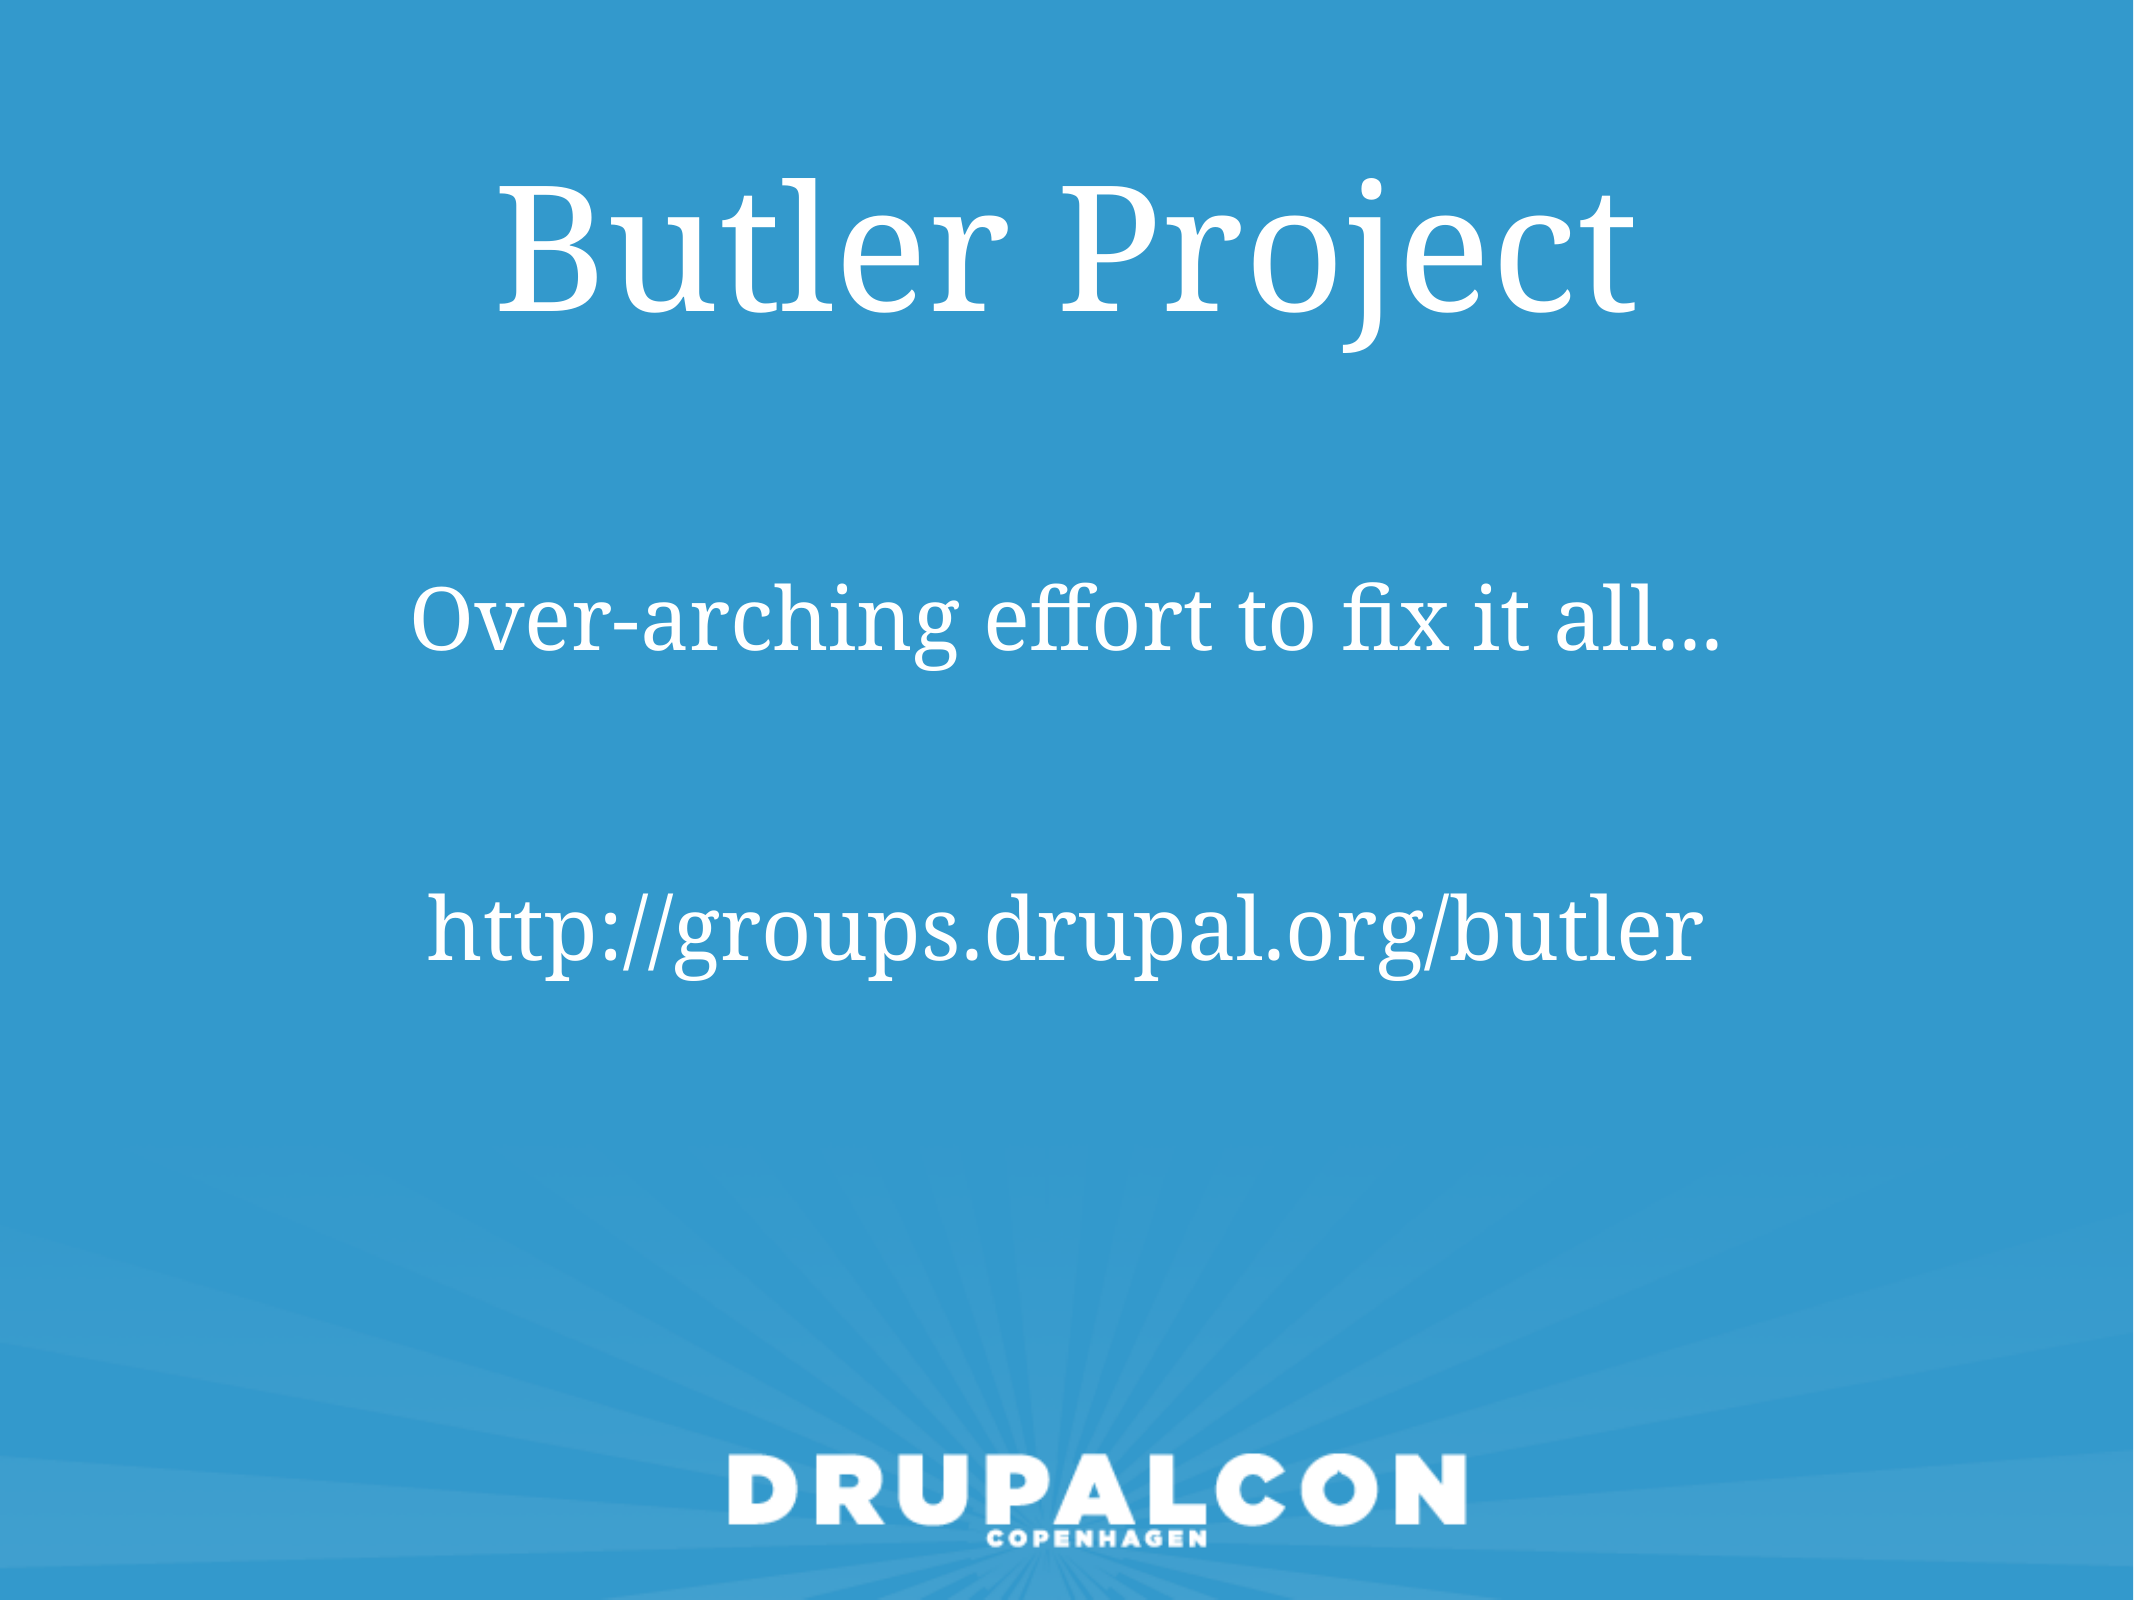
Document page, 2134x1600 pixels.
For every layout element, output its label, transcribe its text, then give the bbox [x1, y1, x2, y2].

picture [0, 0, 2134, 1600]
title Butler Project [208, 22, 1925, 241]
subtitle Over-arching effort to fix it all... http://groups.drupal.org/butler [208, 241, 1925, 1300]
